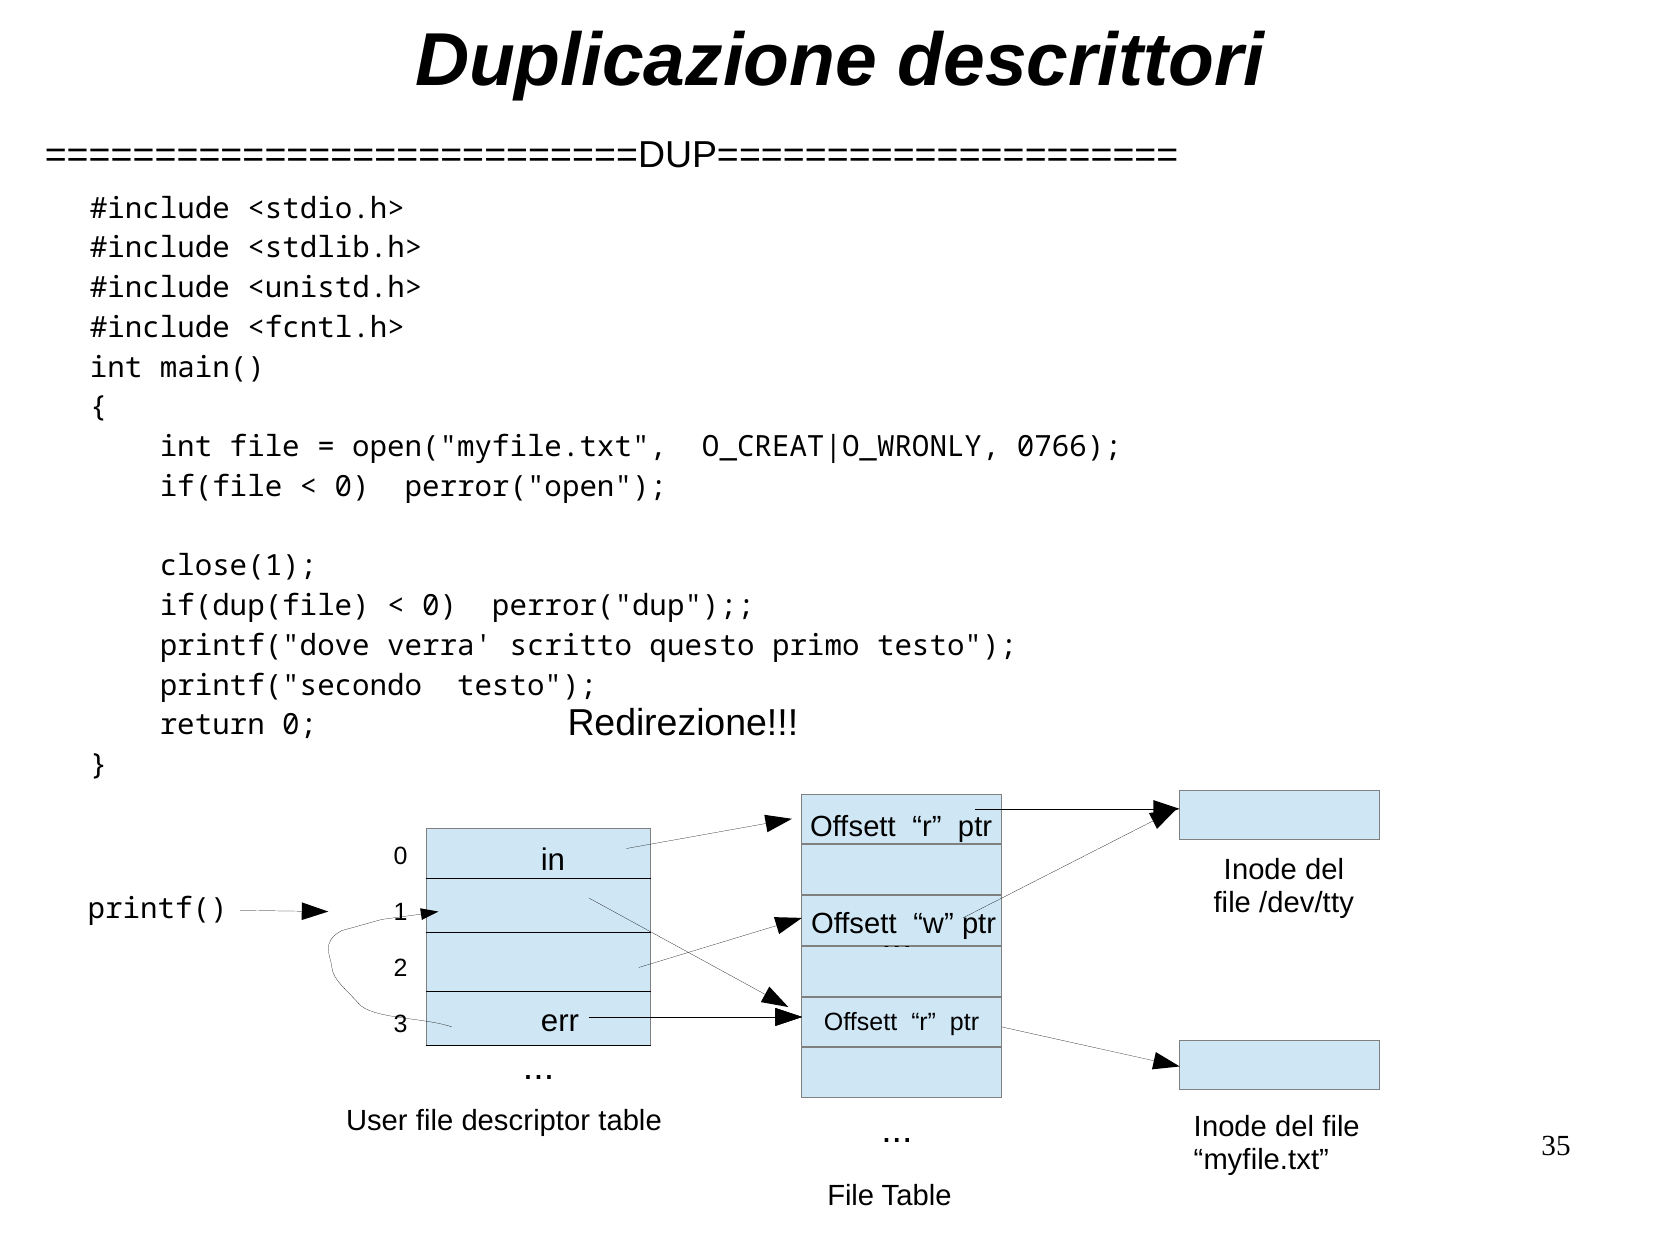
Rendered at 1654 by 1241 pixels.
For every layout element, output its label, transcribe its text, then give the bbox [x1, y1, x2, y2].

text_box ... [866, 905, 1175, 1077]
text_box Redirezione!!! [552, 693, 814, 751]
text_box ===========================DUP===================== [30, 125, 1486, 183]
text_box #include <stdio.h> #include <stdlib.h> #include <unistd.h> #include <fcntl.h> int main() { int file = open("myfile.txt", O_CREAT|O_WRONLY, 0766); if(file < 0) perror("open"); close(1); if(dup(file) < 0) perror("dup");; printf("dove verra' scritto questo primo testo"); printf("secondo testo"); return 0; } [75, 183, 1411, 705]
text_box [426, 828, 651, 878]
text_box Inode del file /dev/tty [1174, 845, 1394, 955]
text_box Offsett “w” ptr [787, 899, 1021, 1009]
text_box Offsett “r” ptr [801, 1009, 866, 1047]
text_box in err [526, 834, 659, 1038]
text_box User file descriptor table [331, 1096, 731, 1205]
text_box [436, 933, 526, 991]
text_box [1179, 1040, 1380, 1090]
text_box printf() [72, 880, 256, 930]
text_box 0 1 2 3 [378, 1014, 436, 1096]
text_box Offsett “r” ptr [791, 802, 1011, 899]
text_box 0 1 2 3 [378, 834, 436, 920]
text_box [436, 992, 526, 1045]
text_box File Table [812, 1171, 1009, 1234]
text_box [1179, 790, 1380, 840]
text_box ... [508, 1038, 704, 1101]
title Duplicazione descrittori [82, 3, 1571, 210]
text_box 0 1 2 3 [378, 914, 436, 1022]
text_box [436, 879, 526, 932]
text_box [801, 794, 1002, 802]
text_box ... [866, 1100, 1063, 1164]
text_box Inode del file “myfile.txt” [1179, 1102, 1396, 1202]
text_box [801, 1047, 1002, 1098]
